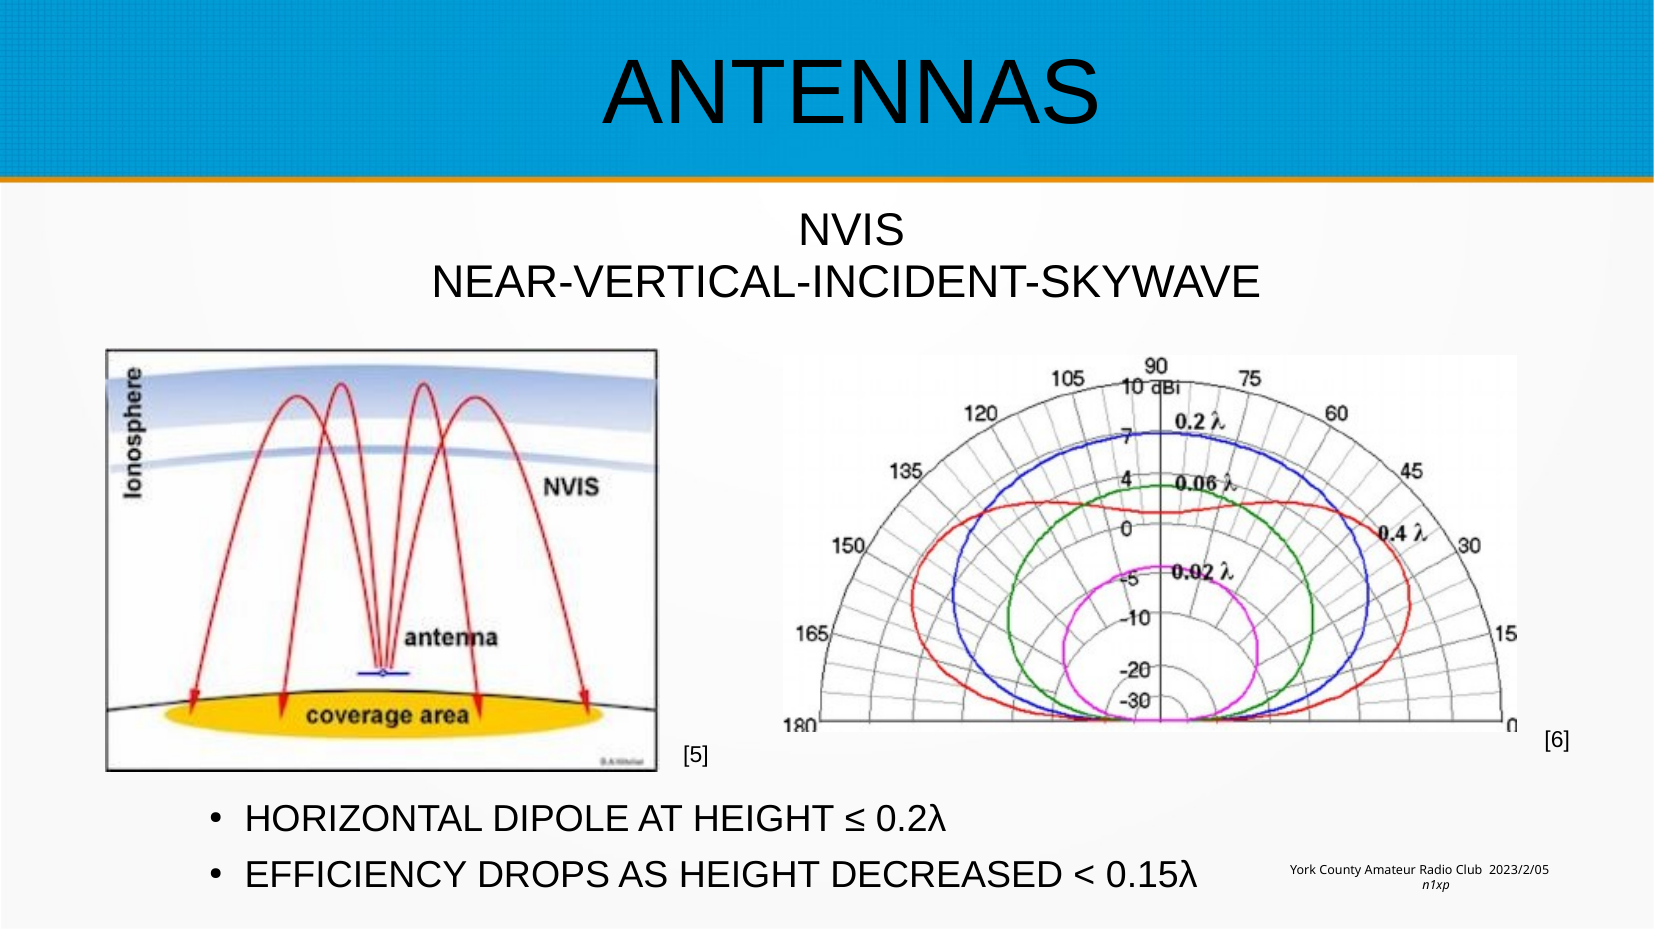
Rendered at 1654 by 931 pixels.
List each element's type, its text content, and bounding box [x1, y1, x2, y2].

text_box [6] [1529, 719, 1612, 777]
text_box HORIZONTAL DIPOLE AT HEIGHT ≤ 0.2λ EFFICIENCY DROPS AS HEIGHT DECREASED < 0.15λ [194, 790, 1595, 904]
text_box [5] [668, 733, 750, 791]
picture [0, 175, 1654, 931]
text_box NVIS NEAR-VERTICAL-INCIDENT-SKYWAVE [334, 197, 1369, 315]
text_box ANTENNAS [230, 33, 1475, 151]
